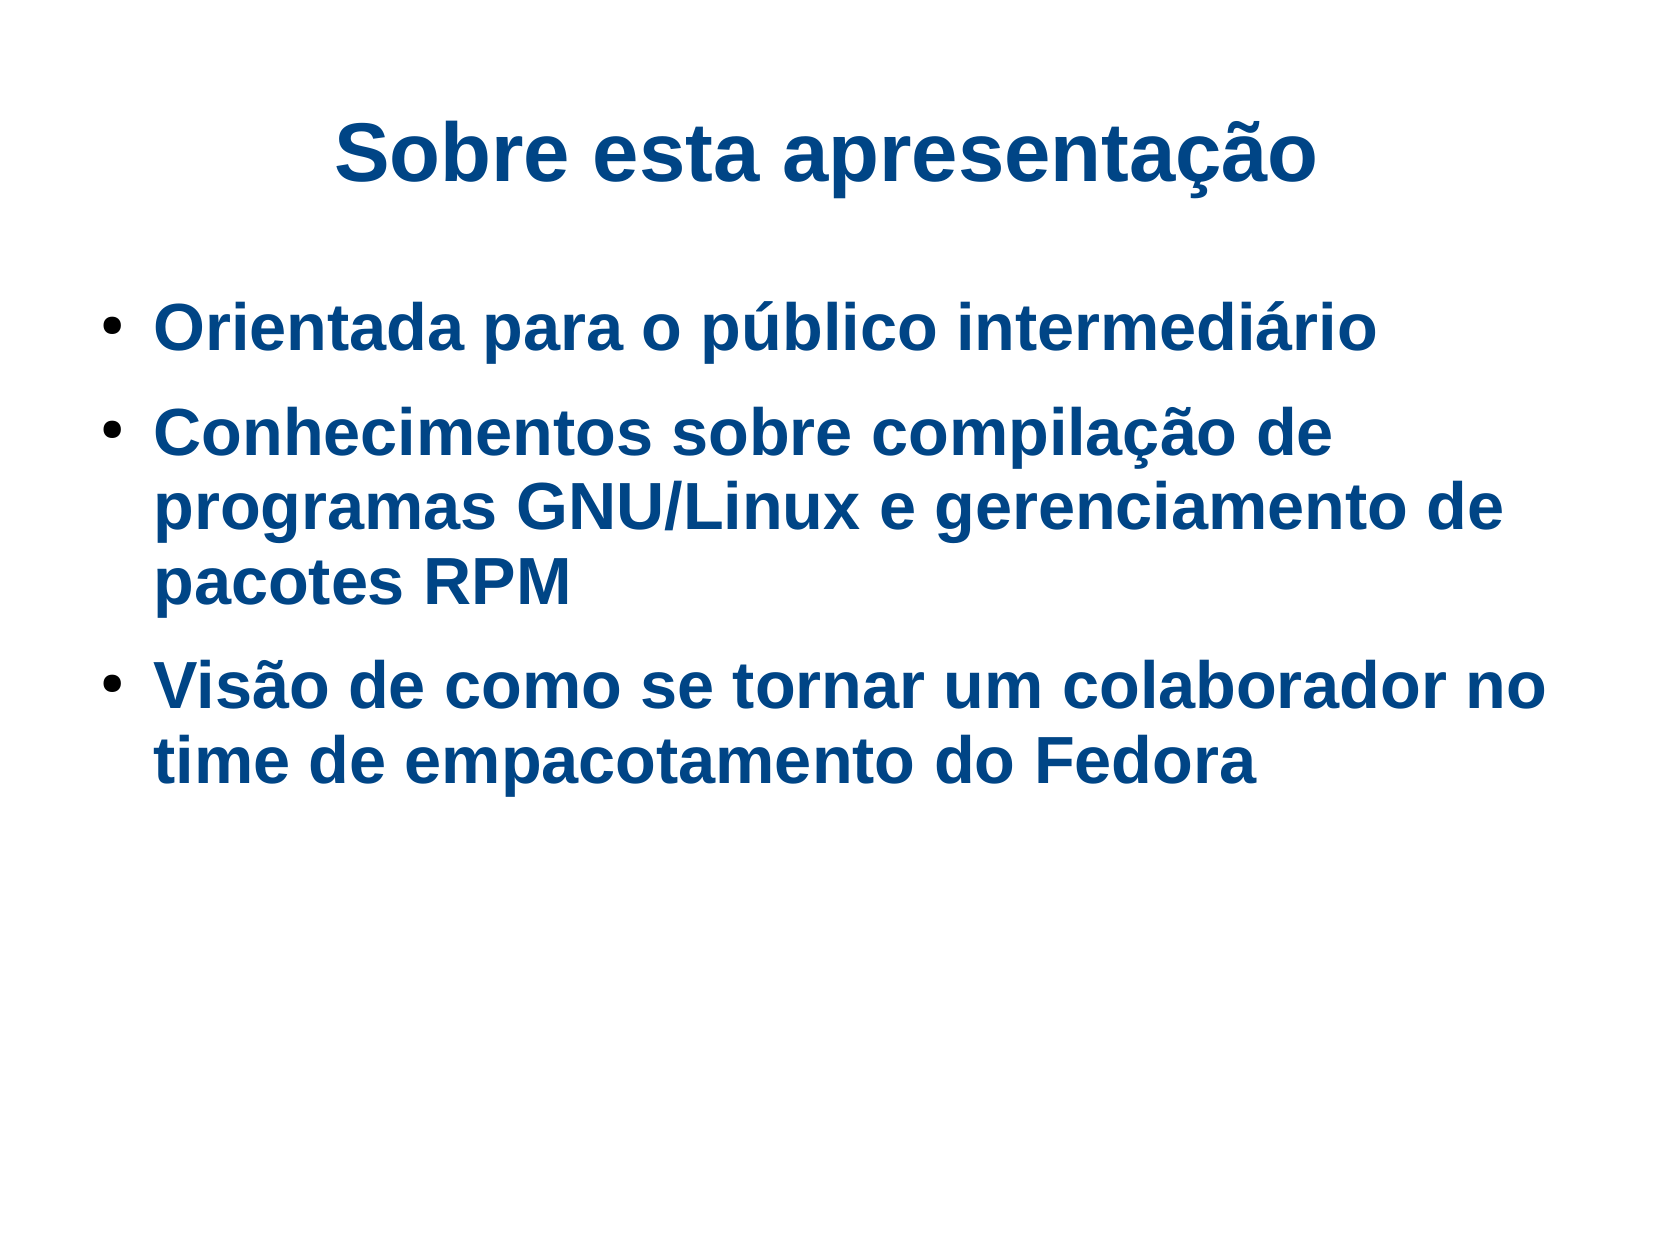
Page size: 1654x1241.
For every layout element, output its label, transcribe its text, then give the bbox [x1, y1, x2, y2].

list Orientada para o público intermediário Conhecimentos sobre compilação de programas GNU/Linux e gerenciamento de pacotes RPM Visão de como se tornar um colaborador no time de empacotamento do Fedora [82, 290, 1571, 1094]
title Sobre esta apresentação [82, 56, 1571, 250]
